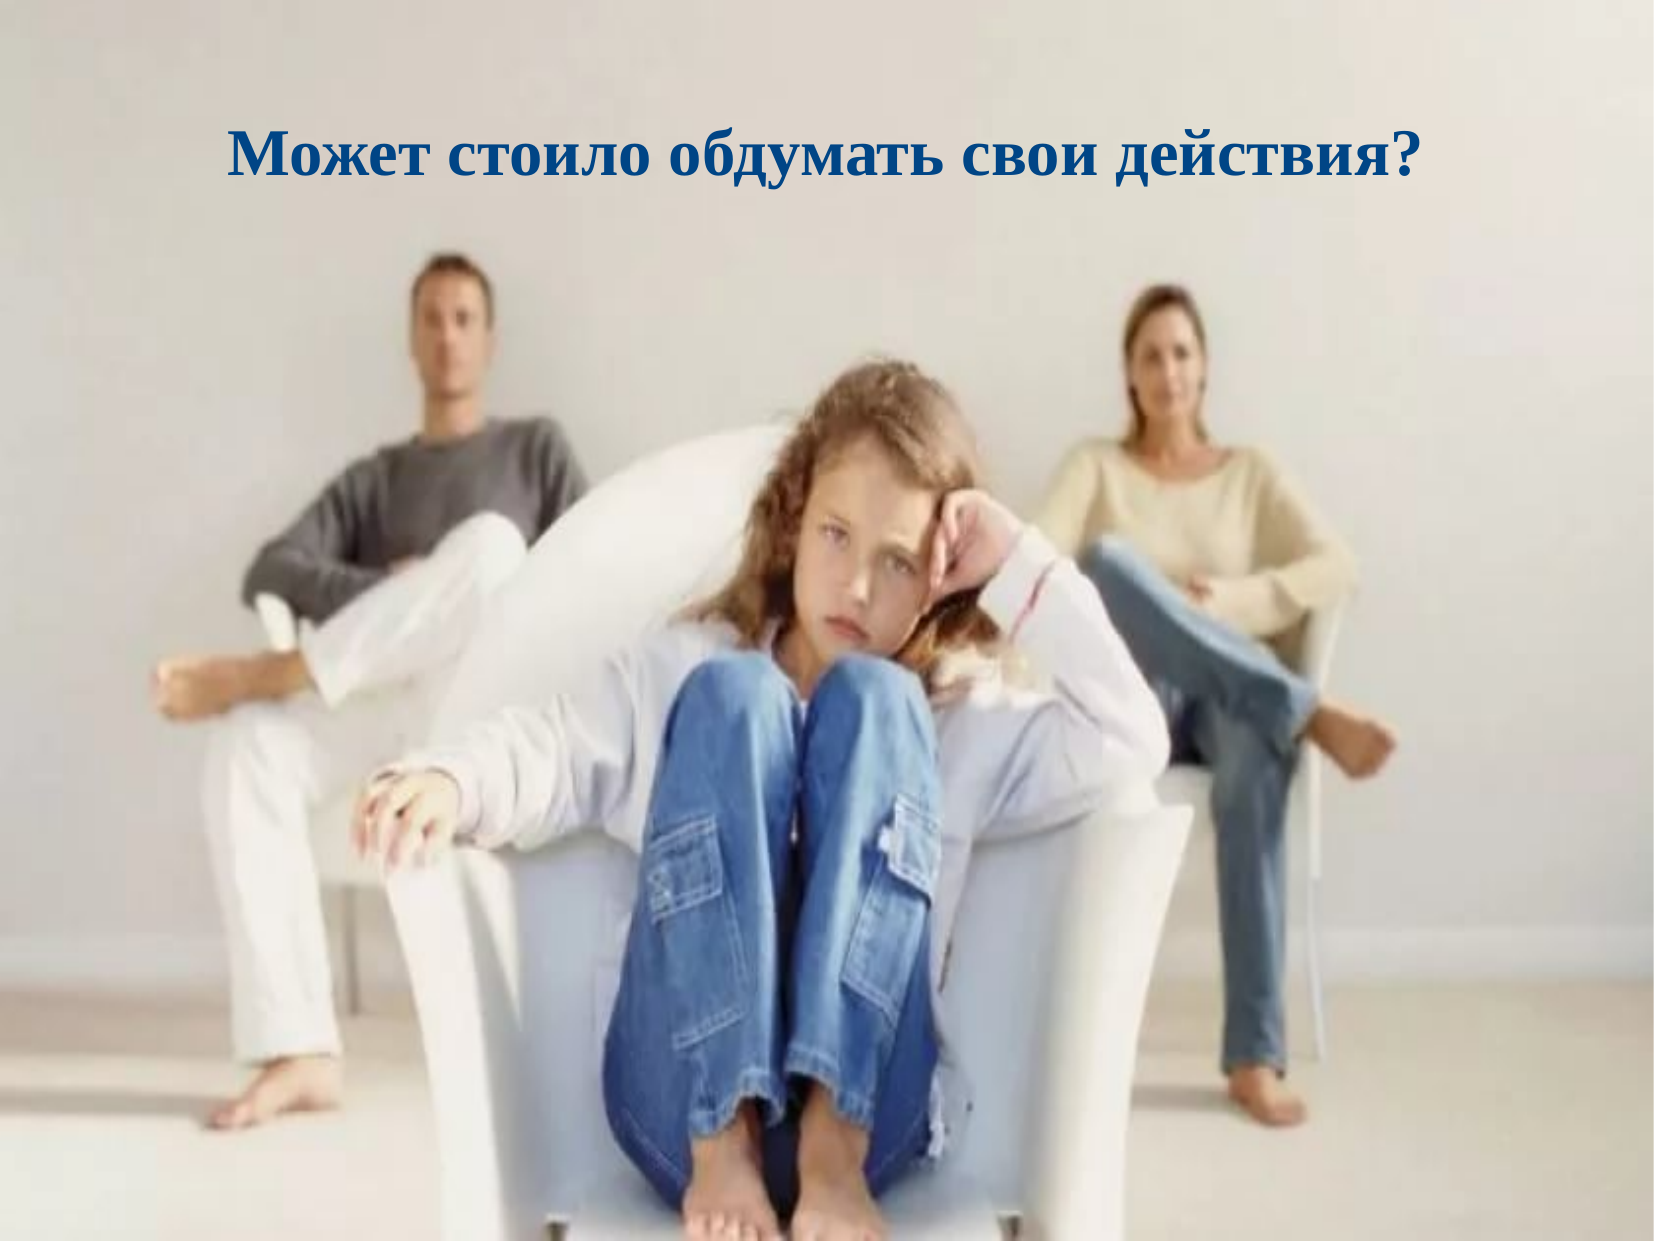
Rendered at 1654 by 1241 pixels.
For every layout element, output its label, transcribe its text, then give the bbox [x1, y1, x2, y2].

text_box Может стоило обдумать свои действия? [82, 22, 1570, 284]
picture [0, 0, 1654, 1241]
